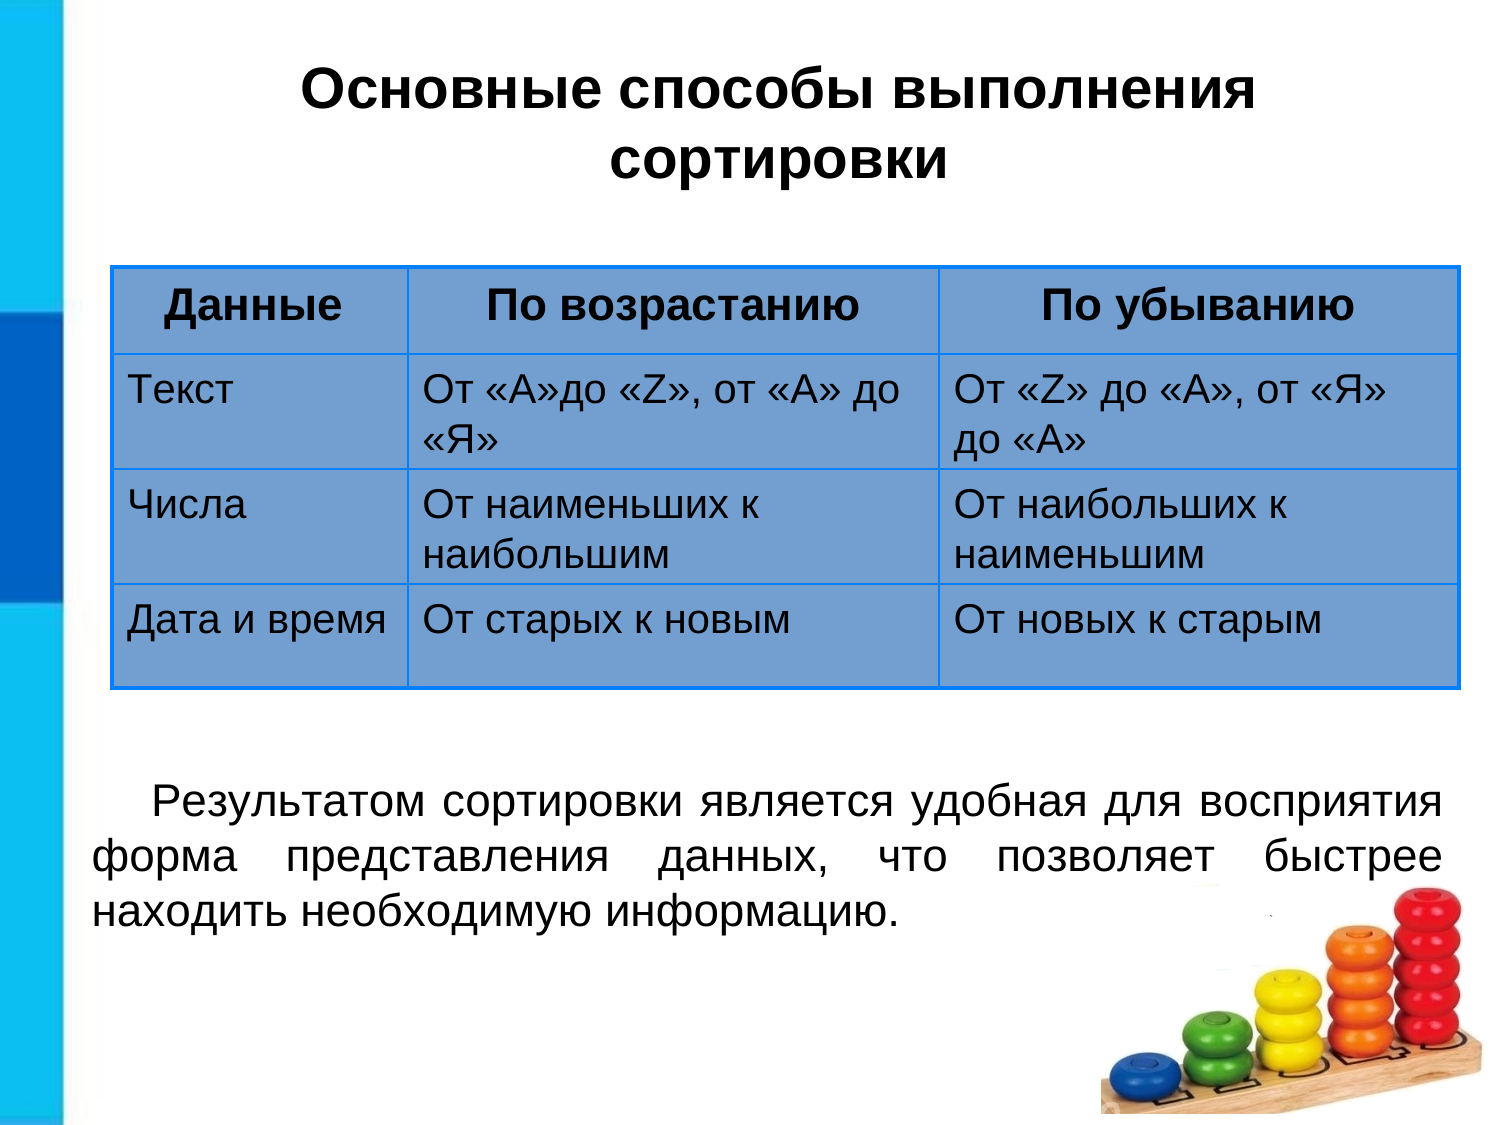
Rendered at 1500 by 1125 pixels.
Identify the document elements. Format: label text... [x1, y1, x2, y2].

table_cell Текст [114, 355, 407, 468]
table_cell Дата и время [114, 585, 407, 686]
table_cell Числа [114, 470, 407, 583]
table_cell От старых к новым [409, 585, 938, 686]
table_cell От наименьших к наибольшим [409, 470, 938, 583]
picture [0, 0, 1500, 1125]
text_box Результатом сортировки является удобная для восприятия форма представления данных, что позволяет быстрее находить необходимую информацию. [76, 763, 1459, 944]
table_header По убыванию [940, 269, 1457, 353]
table_header По возрастанию [409, 269, 938, 353]
text_box Основные способы выполнения сортировки [123, 42, 1436, 199]
table_cell От новых к старым [940, 585, 1457, 686]
table_cell От наибольших к наименьшим [940, 470, 1457, 583]
table_header Данные [114, 269, 407, 353]
table_cell От «А»до «Z», от «А» до «Я» [409, 355, 938, 468]
table_cell От «Z» до «А», от «Я» до «А» [940, 355, 1457, 468]
